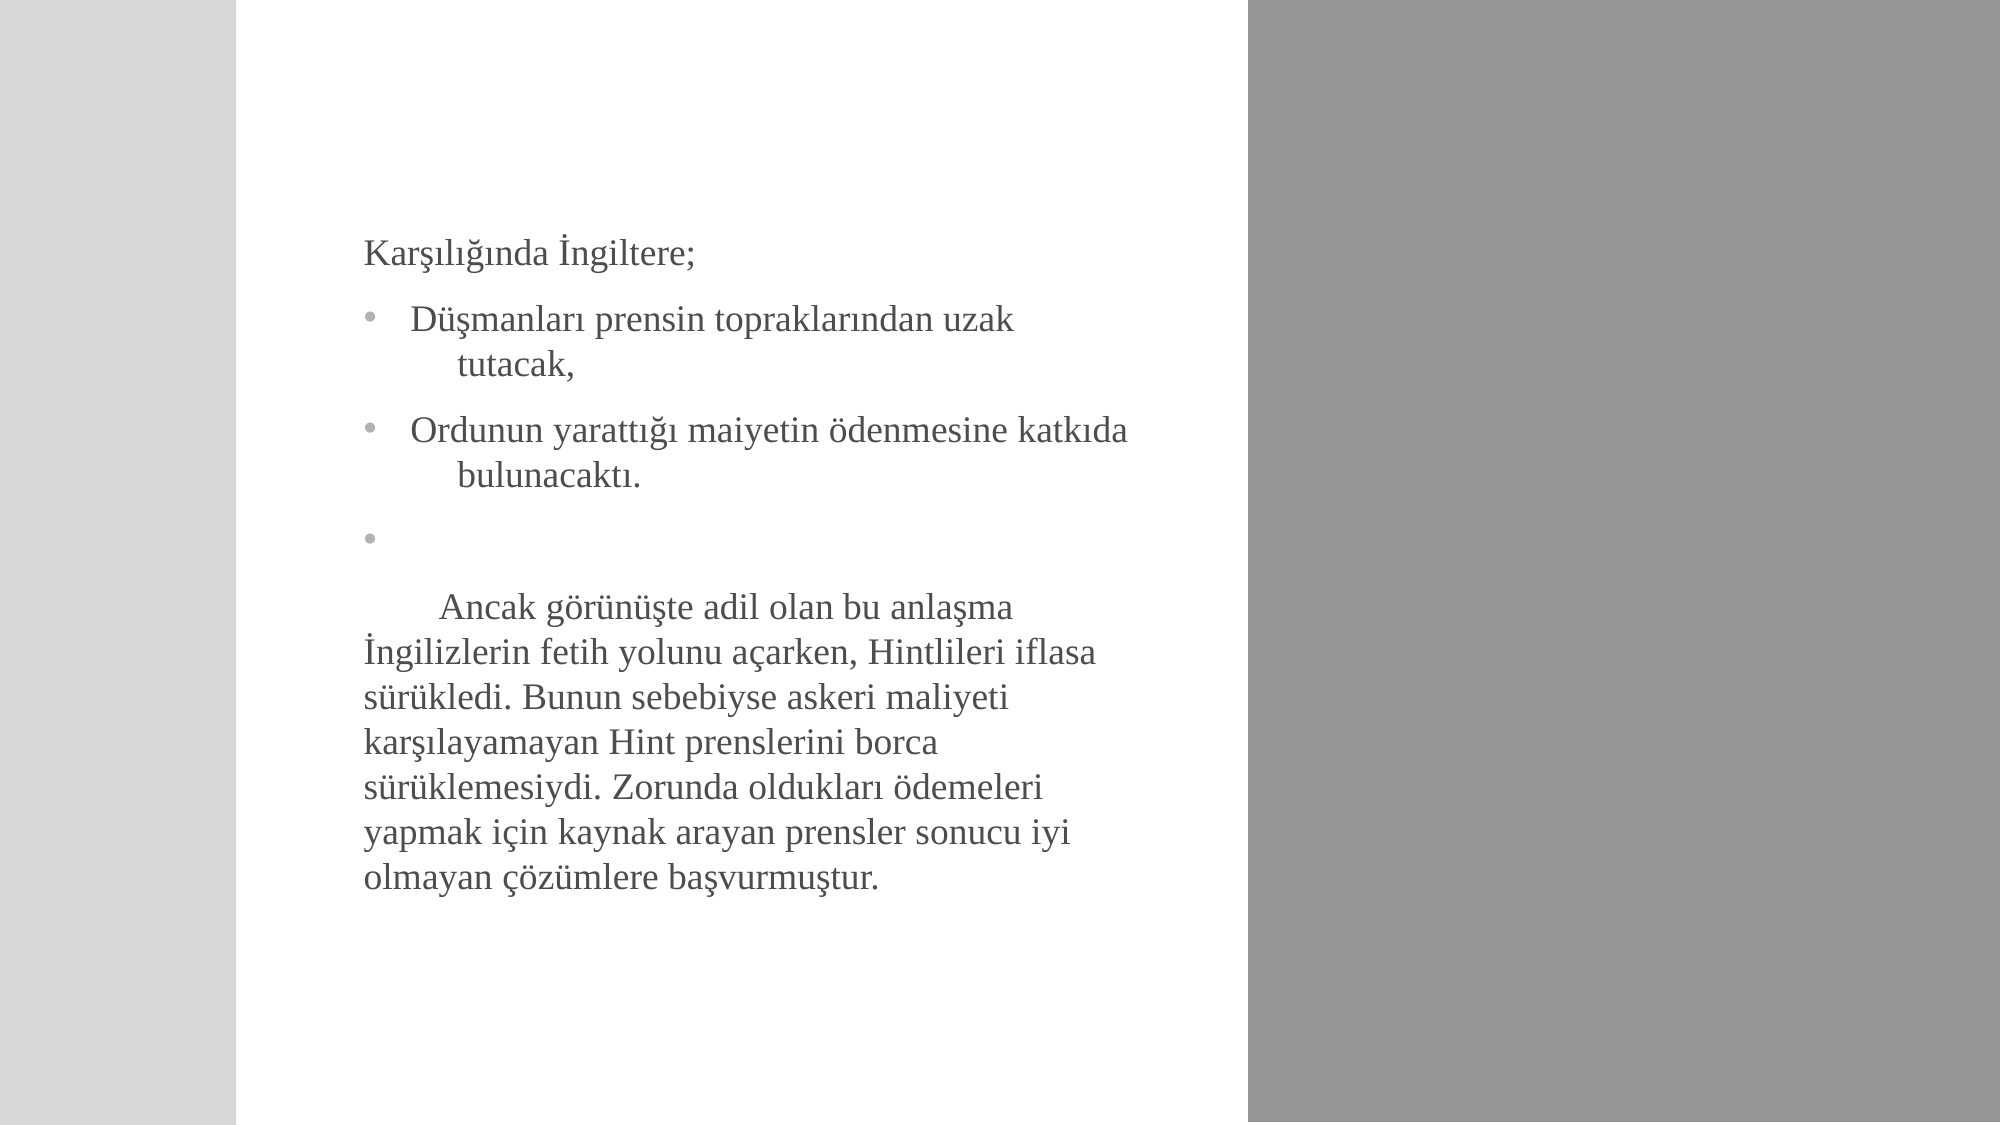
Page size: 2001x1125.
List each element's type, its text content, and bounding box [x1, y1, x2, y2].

text_box [0, 0, 236, 1125]
picture [1248, 0, 2000, 1122]
list Karşılığında İngiltere; Düşmanları prensin topraklarından uzak tutacak, Ordunun yarattığı maiyetin ödenmesine katkıda bulunacaktı. Ancak görünüşte adil olan bu anlaşma İngilizlerin fetih yolunu açarken, Hintlileri iflasa sürükledi. Bunun sebebiyse askeri maliyeti karşılayamayan Hint prenslerini borca sürüklemesiydi. Zorunda oldukları ödemeleri yapmak için kaynak arayan prensler sonucu iyi olmayan çözümlere başvurmuştur. [348, 161, 1155, 964]
